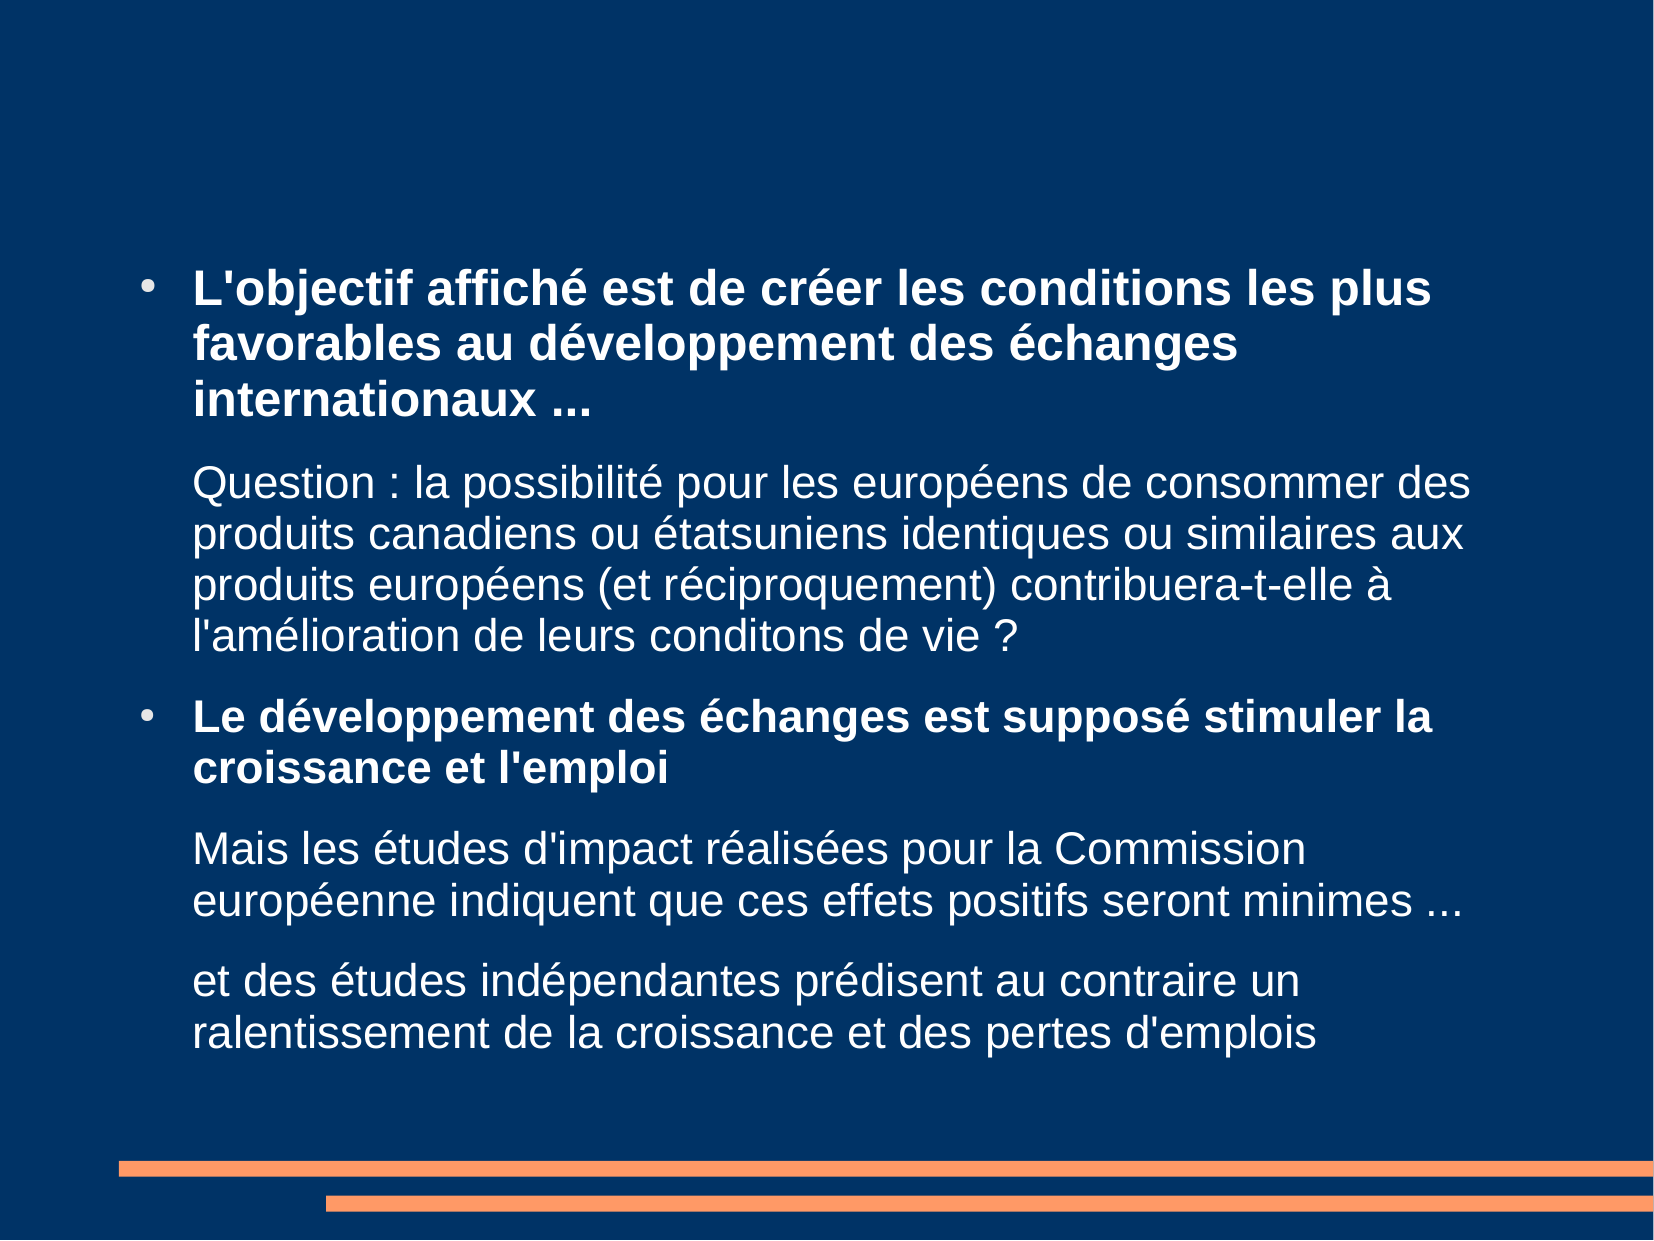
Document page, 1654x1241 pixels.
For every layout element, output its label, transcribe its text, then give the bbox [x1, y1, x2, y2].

list L'objectif affiché est de créer les conditions les plus favorables au développement des échanges internationaux ... Question : la possibilité pour les européens de consommer des produits canadiens ou étatsuniens identiques ou similaires aux produits européens (et réciproquement) contribuera-t-elle à l'amélioration de leurs conditons de vie ? Le développement des échanges est supposé stimuler la croissance et l'emploi Mais les études d'impact réalisées pour la Commission européenne indiquent que ces effets positifs seront minimes ... et des études indépendantes prédisent au contraire un ralentissement de la croissance et des pertes d'emplois [121, 259, 1561, 1087]
